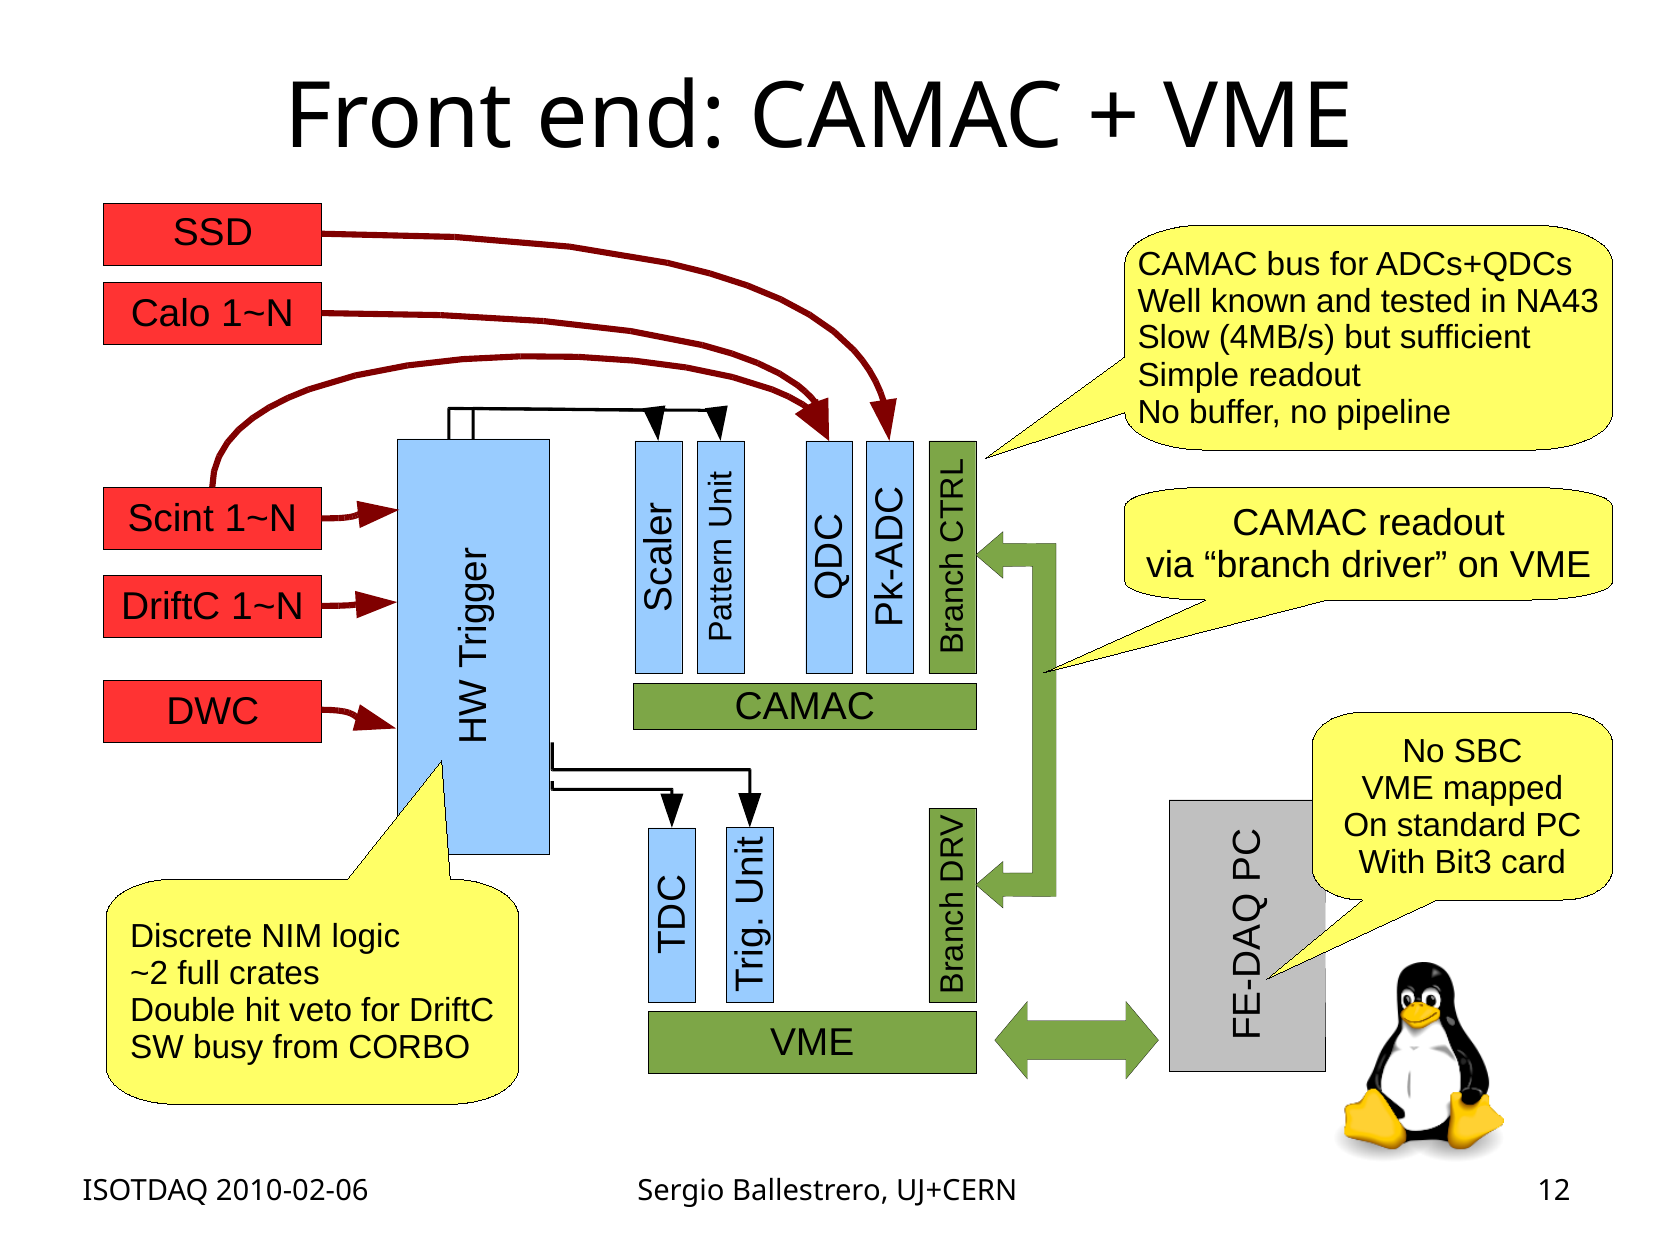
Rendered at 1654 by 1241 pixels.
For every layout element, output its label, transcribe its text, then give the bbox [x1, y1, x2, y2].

text_box Discrete NIM logic ~2 full crates Double hit veto for DriftC SW busy from CORBO [106, 760, 519, 1105]
picture [103, 202, 1327, 1081]
text_box CAMAC bus for ADCs+QDCs Well known and tested in NA43 Slow (4MB/s) but sufficient Simple readout No buffer, no pipeline [985, 225, 1613, 459]
text_box No SBC VME mapped On standard PC With Bit3 card [1266, 712, 1613, 980]
picture [1333, 962, 1504, 1163]
title Front end: CAMAC + VME [75, 37, 1564, 188]
text_box CAMAC readout via “branch driver” on VME [1043, 487, 1613, 673]
